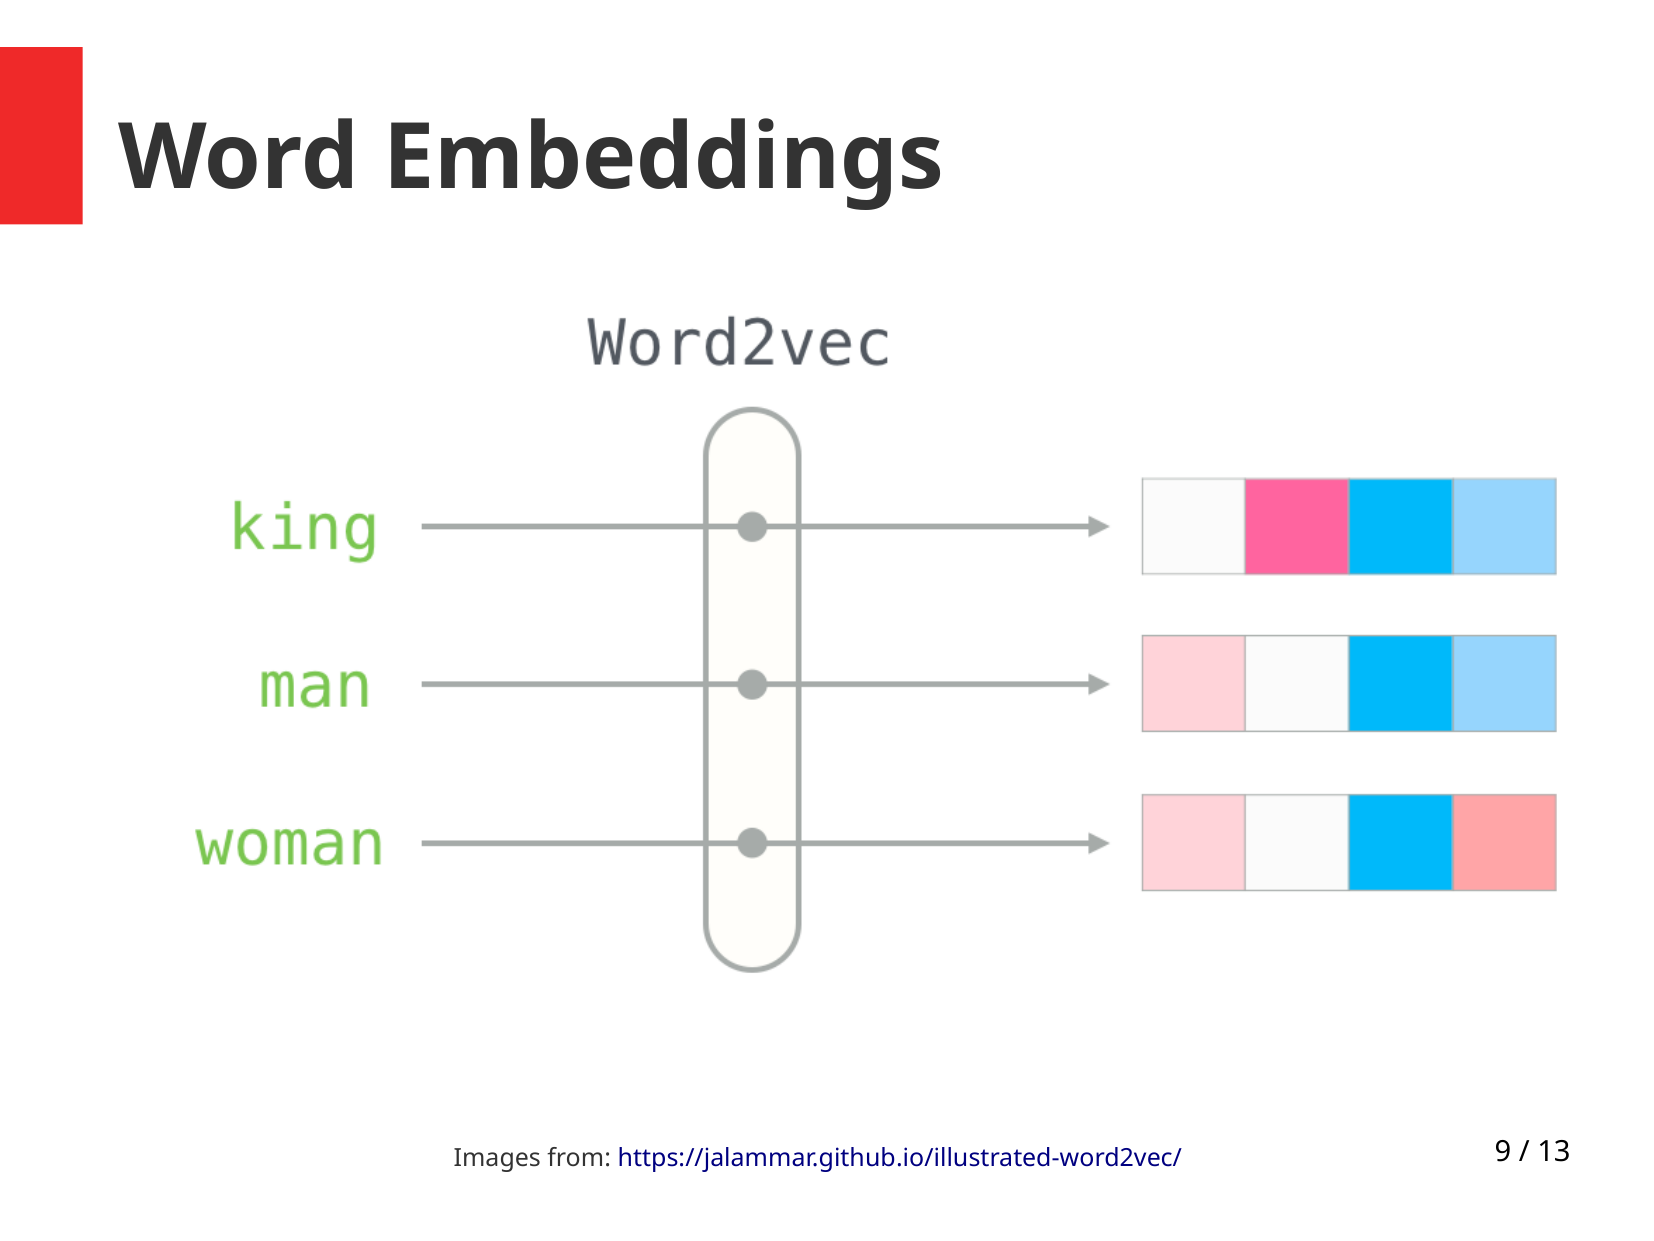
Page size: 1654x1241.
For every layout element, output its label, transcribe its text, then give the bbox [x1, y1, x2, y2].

picture [0, 269, 1654, 1004]
title Word Embeddings [118, 49, 1571, 257]
list Images from: https://jalammar.github.io/illustrated-word2vec/ [382, 1140, 1246, 1186]
